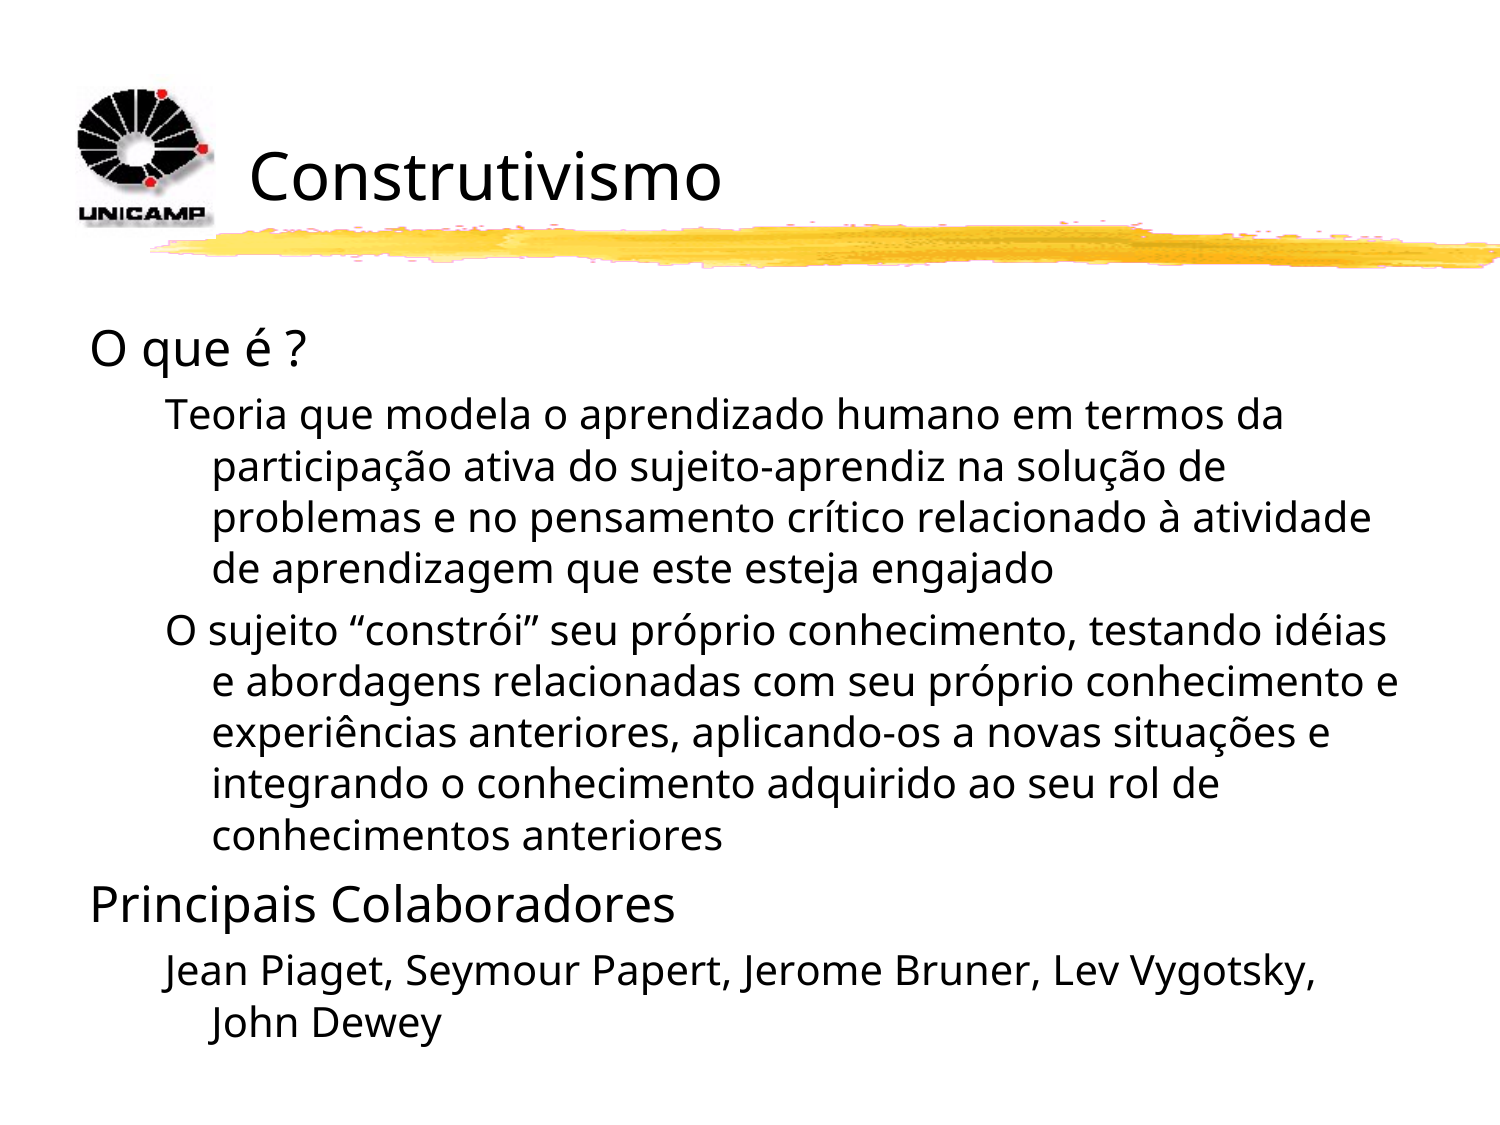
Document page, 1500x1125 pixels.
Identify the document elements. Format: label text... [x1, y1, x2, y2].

list O que é ? Teoria que modela o aprendizado humano em termos da participação ativa do sujeito-aprendiz na solução de problemas e no pensamento crítico relacionado à atividade de aprendizagem que este esteja engajado O sujeito “constrói” seu próprio conhecimento, testando idéias e abordagens relacionadas com seu próprio conhecimento e experiências anteriores, aplicando-os a novas situações e integrando o conhecimento adquirido ao seu rol de conhecimentos anteriores Principais Colaboradores Jean Piaget, Seymour Papert, Jerome Bruner, Lev Vygotsky, John Dewey [74, 309, 1417, 994]
title Construtivismo [233, 37, 1434, 225]
picture [75, 74, 1500, 279]
